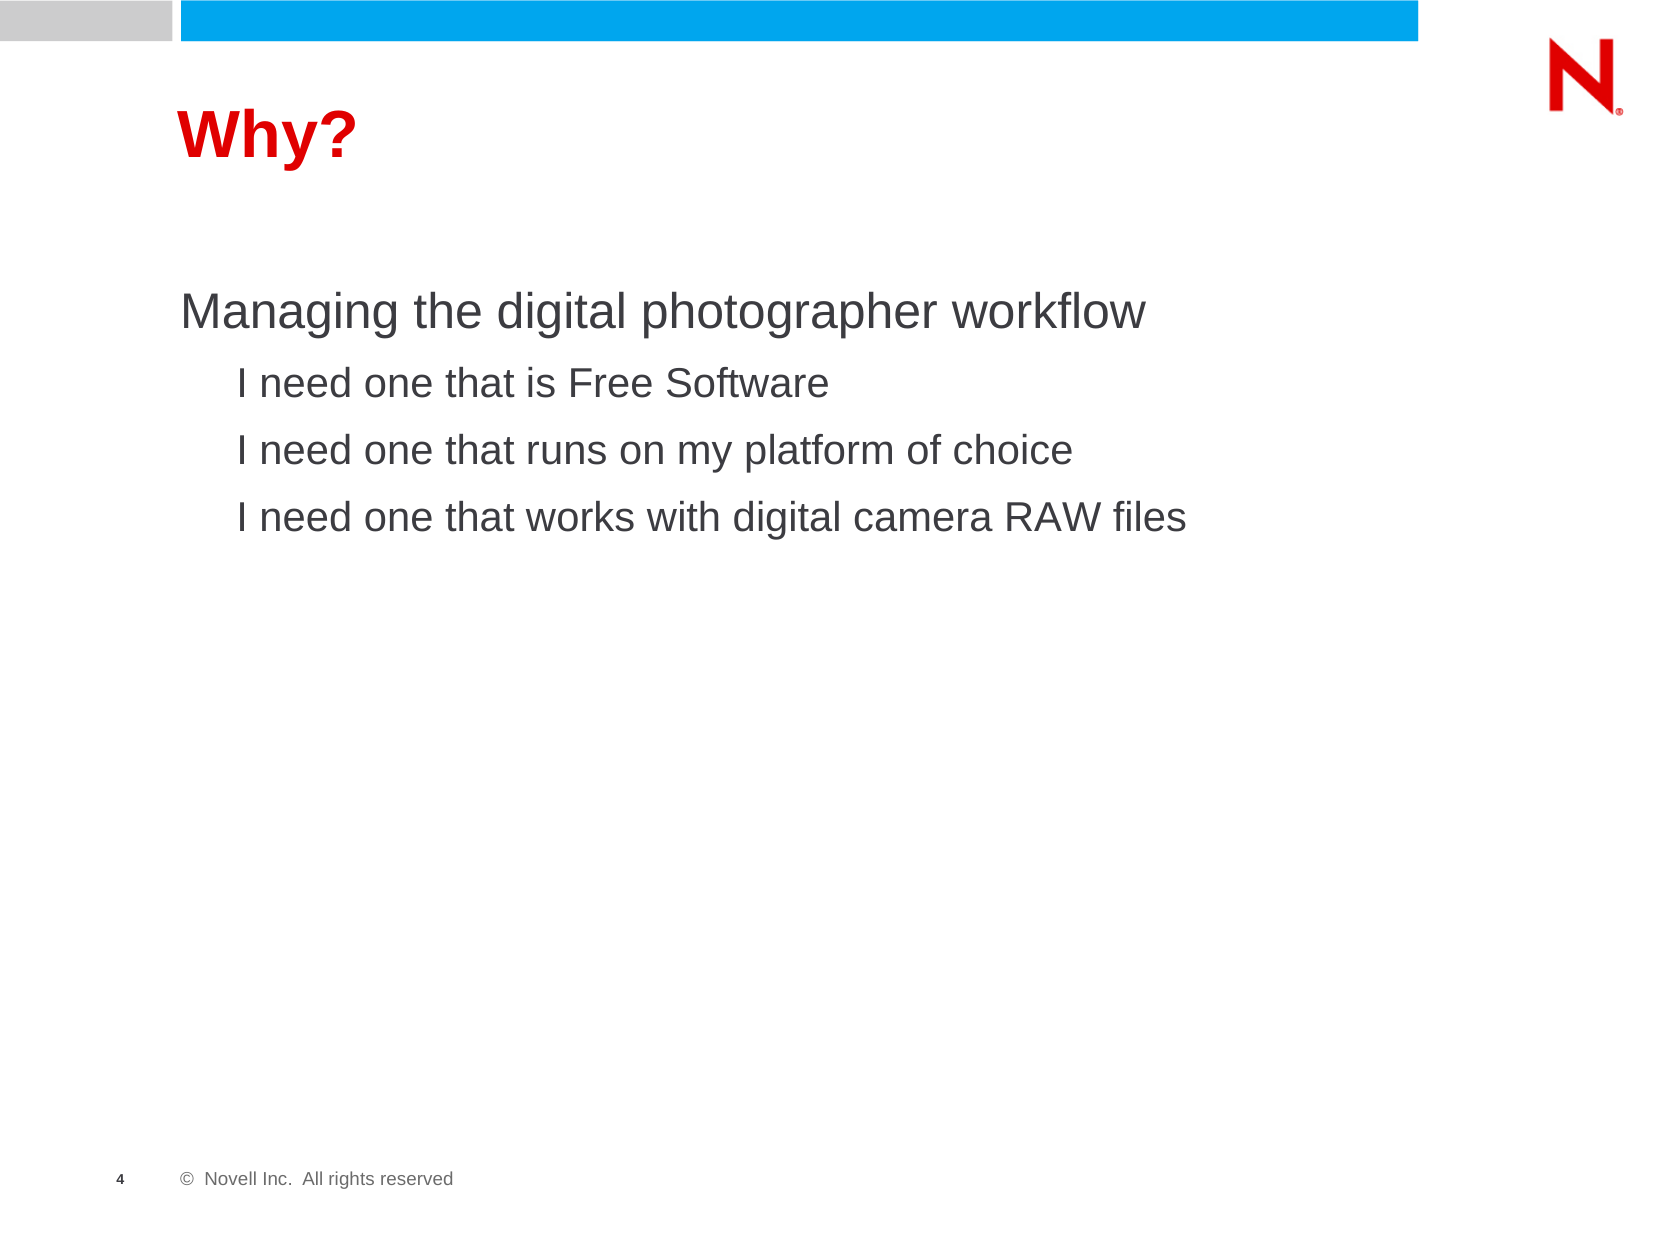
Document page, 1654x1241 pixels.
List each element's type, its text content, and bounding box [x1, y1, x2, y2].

title Why? [177, 46, 1525, 226]
list Managing the digital photographer workflow I need one that is Free Software I need one that runs on my platform of choice I need one that works with digital camera RAW files [180, 280, 1547, 1087]
picture [1547, 35, 1624, 117]
